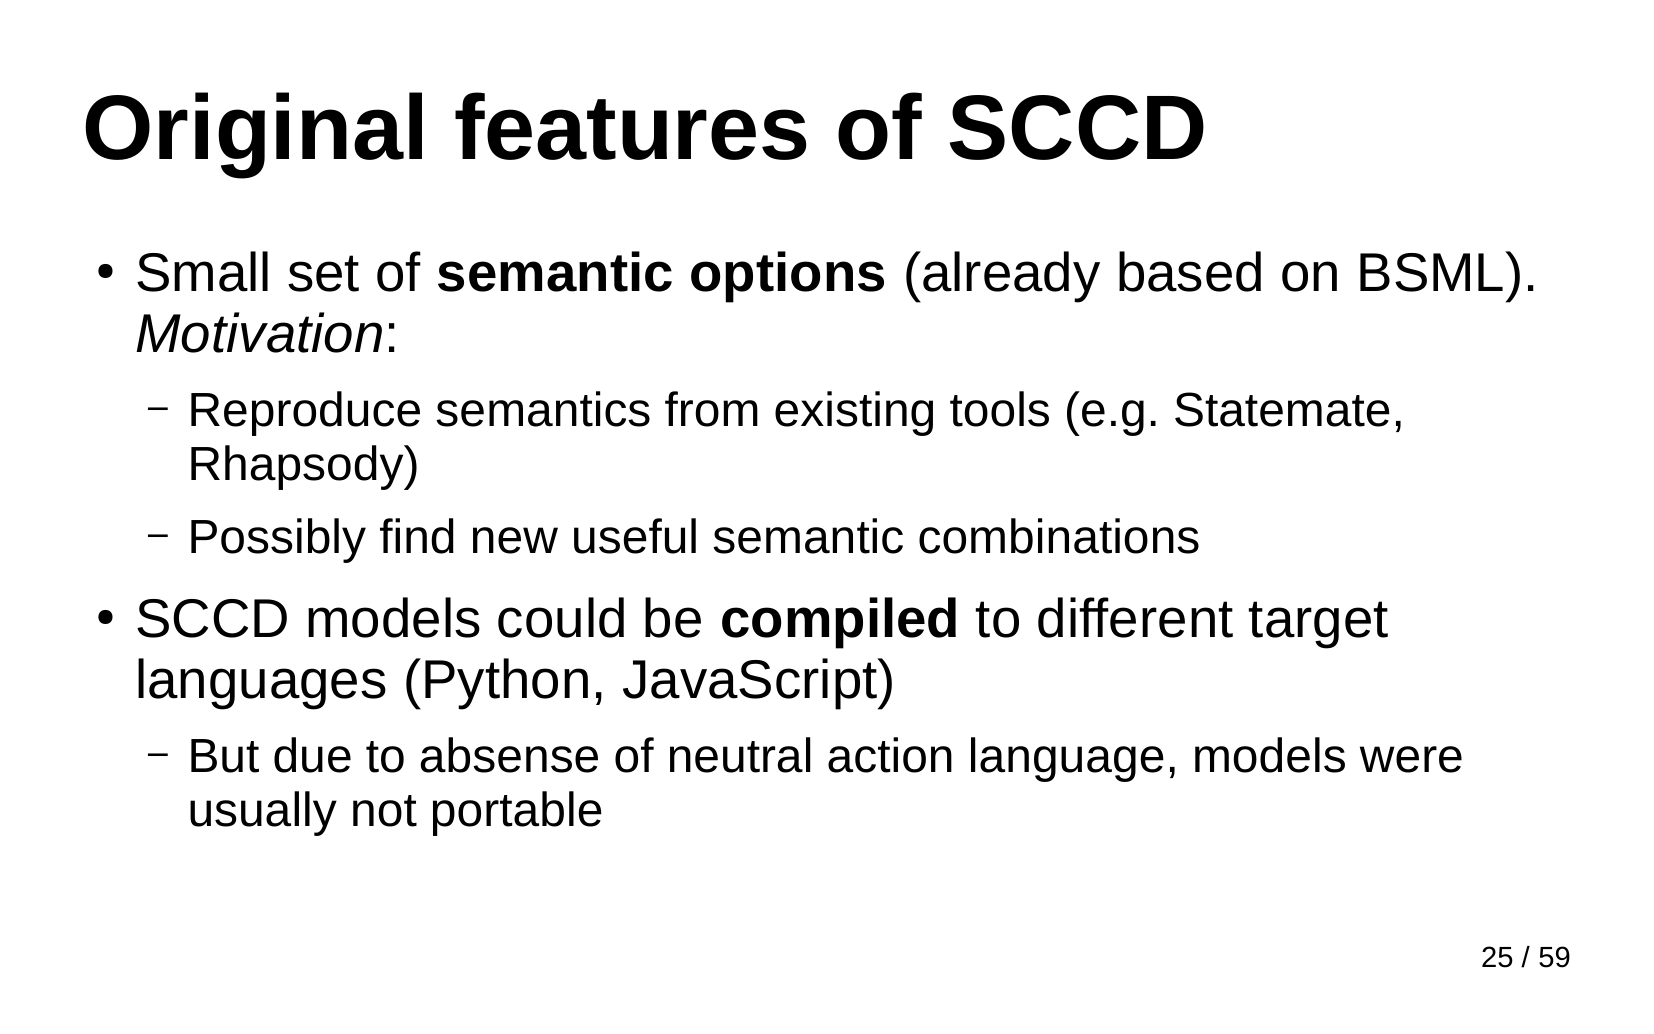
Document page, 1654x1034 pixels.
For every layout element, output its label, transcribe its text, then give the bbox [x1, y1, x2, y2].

list Small set of semantic options (already based on BSML). Motivation: Reproduce semantics from existing tools (e.g. Statemate, Rhapsody) Possibly find new useful semantic combinations SCCD models could be compiled to different target languages (Python, JavaScript) But due to absense of neutral action language, models were usually not portable [82, 241, 1571, 842]
title Original features of SCCD [82, 41, 1571, 214]
